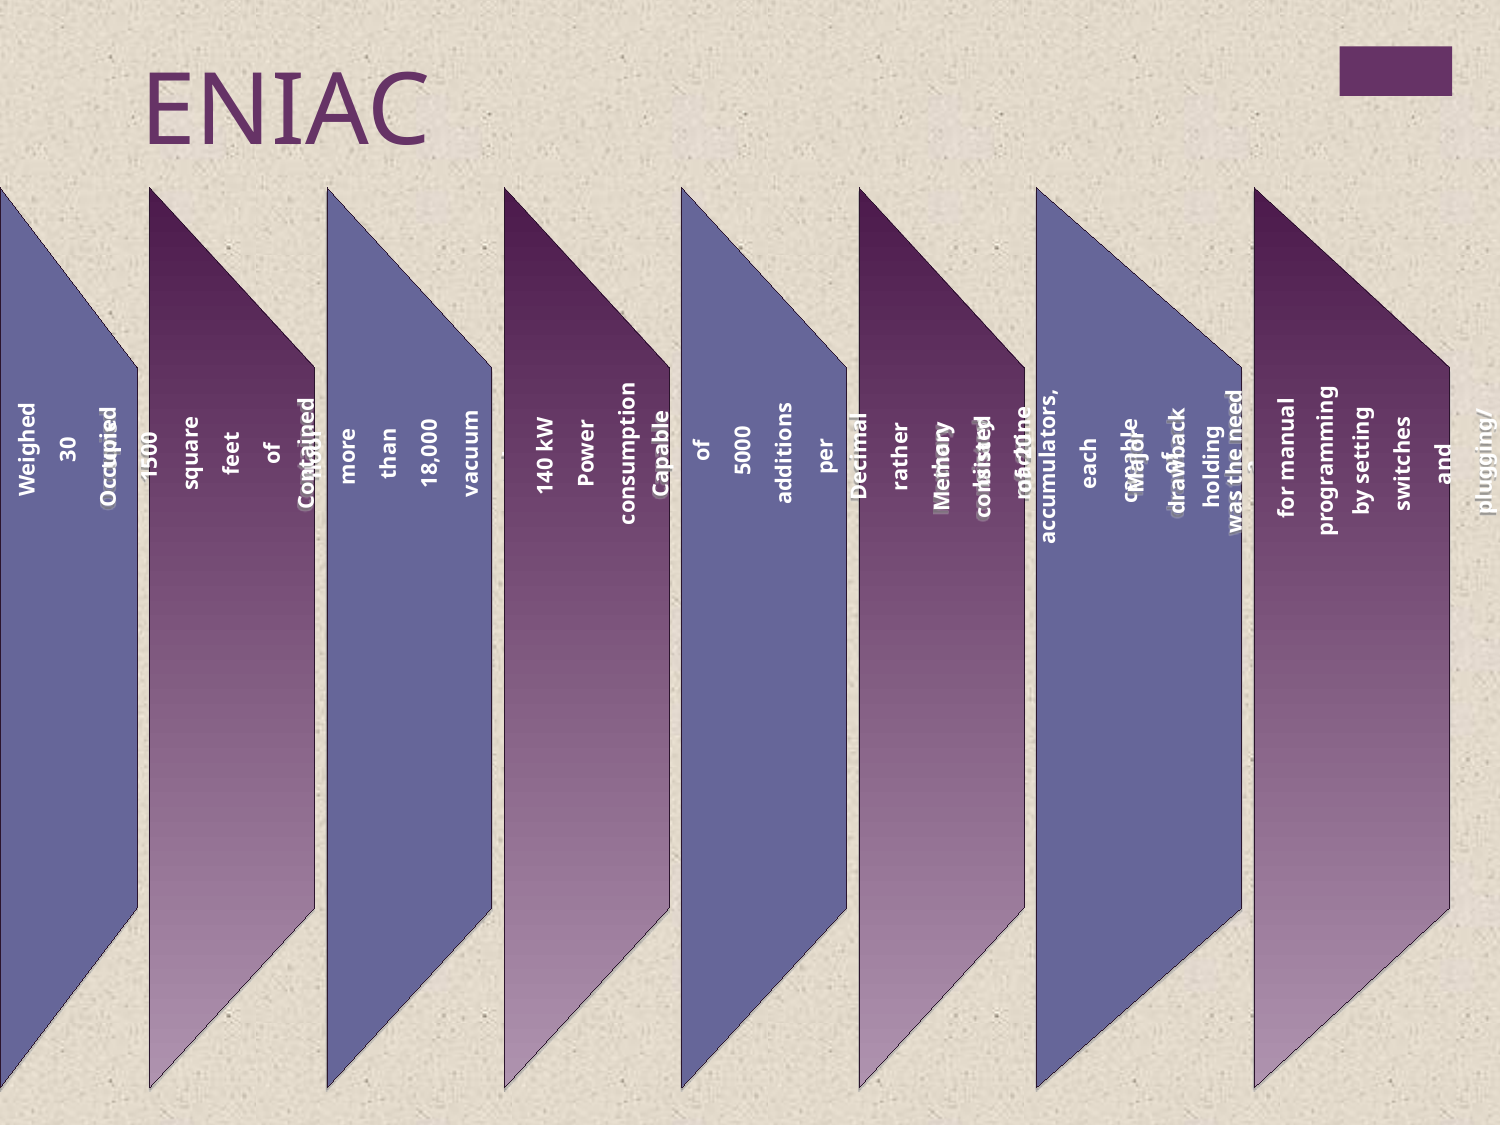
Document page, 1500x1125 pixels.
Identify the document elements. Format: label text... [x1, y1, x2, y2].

text_box Major drawback was the need for manual programming by setting switches and plugging/ unplugging cables [1254, 187, 1450, 1088]
text_box Weighed 30 tons [0, 187, 138, 1088]
text_box Capable of 5000 additions per second [681, 187, 847, 1088]
text_box Decimal rather than binary machine [859, 187, 1025, 1088]
text_box 140 kW Power consumption [504, 187, 670, 1088]
text_box Contained more than 18,000 vacuum tubes [327, 187, 492, 1088]
text_box Occupied 1500 square feet of floor space [149, 187, 315, 1088]
text_box Memory consisted of 20 accumulators, each capable of holding a 10 digit number [1036, 187, 1242, 1088]
title ENIAC [125, 37, 1365, 184]
picture [0, 0, 1500, 1125]
